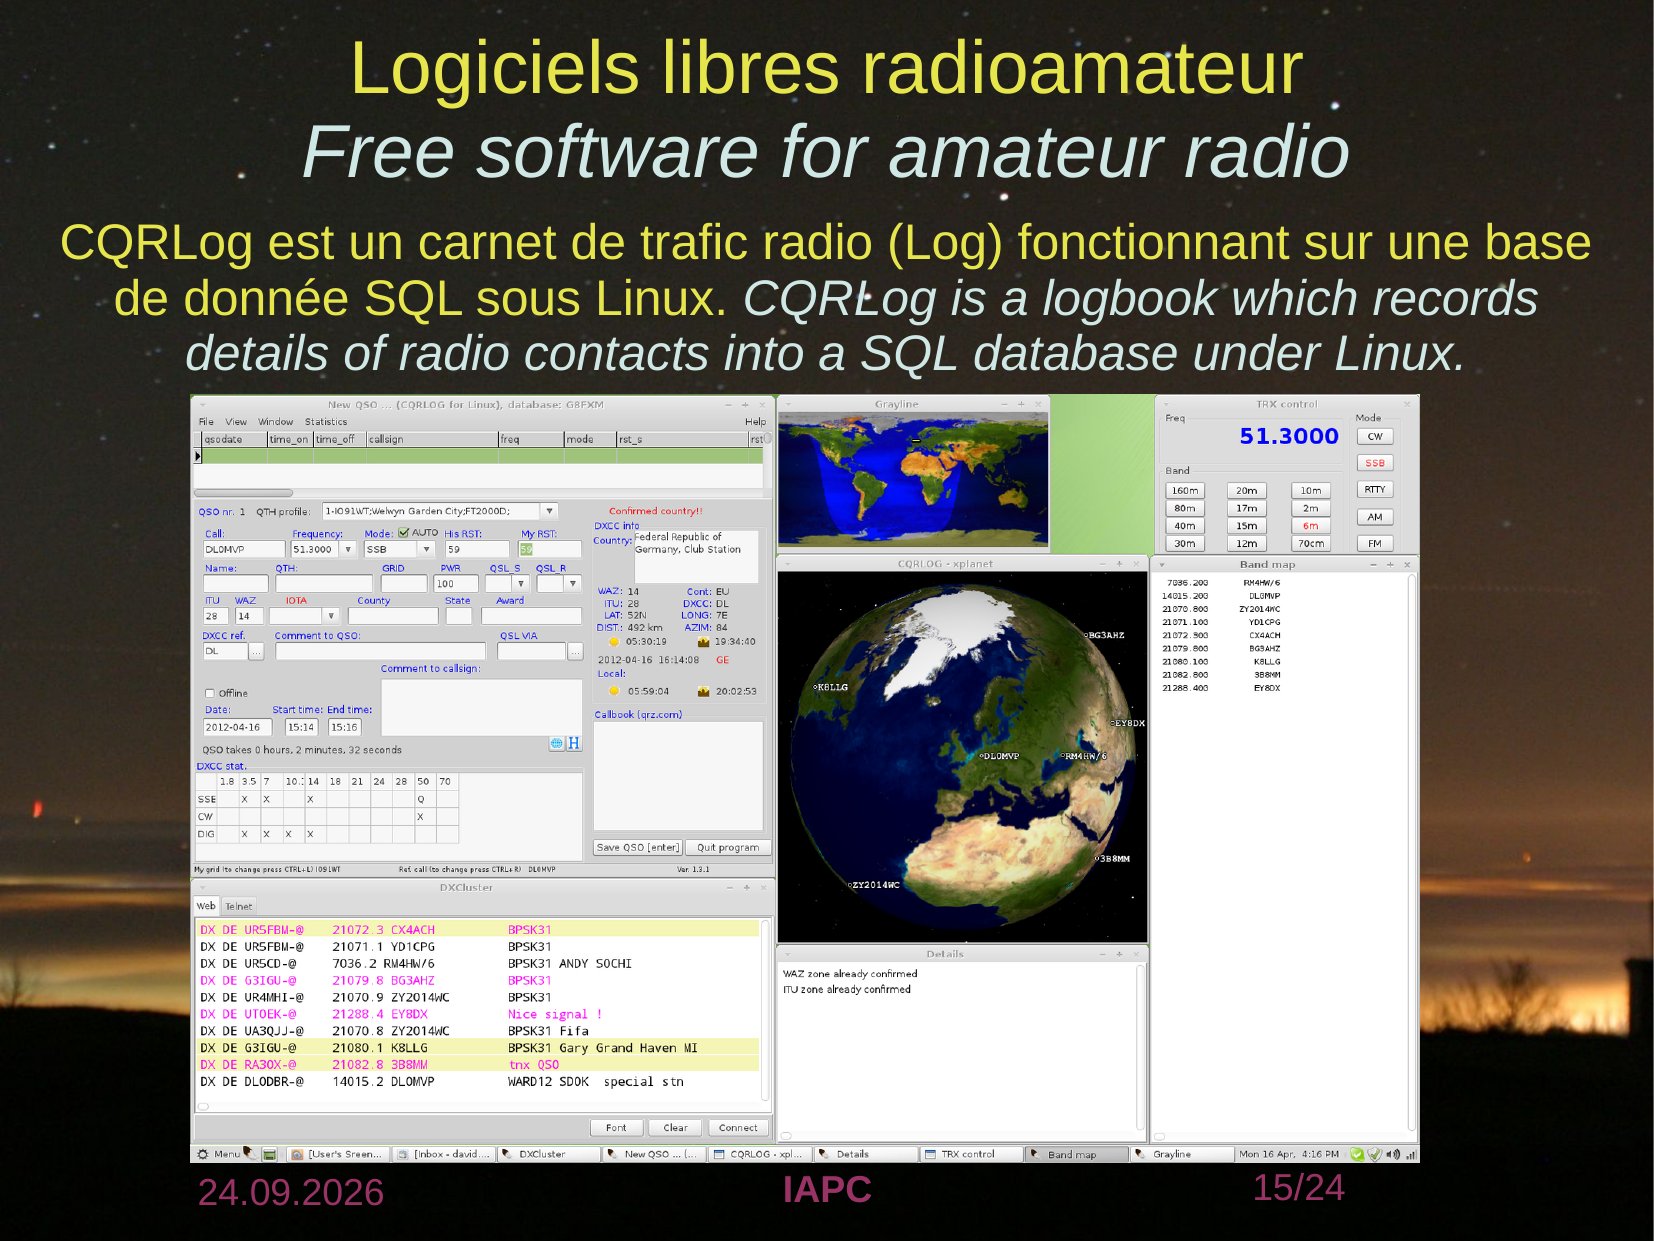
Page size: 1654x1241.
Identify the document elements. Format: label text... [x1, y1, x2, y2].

picture [0, 0, 1654, 1241]
subtitle CQRLog est un carnet de trafic radio (Log) fonctionnant sur une base de donnée SQL sous Linux. CQRLog is a logbook which records details of radio contacts into a SQL database under Linux. [47, 200, 1607, 395]
title Logiciels libres radioamateur Free software for amateur radio [82, 5, 1571, 200]
